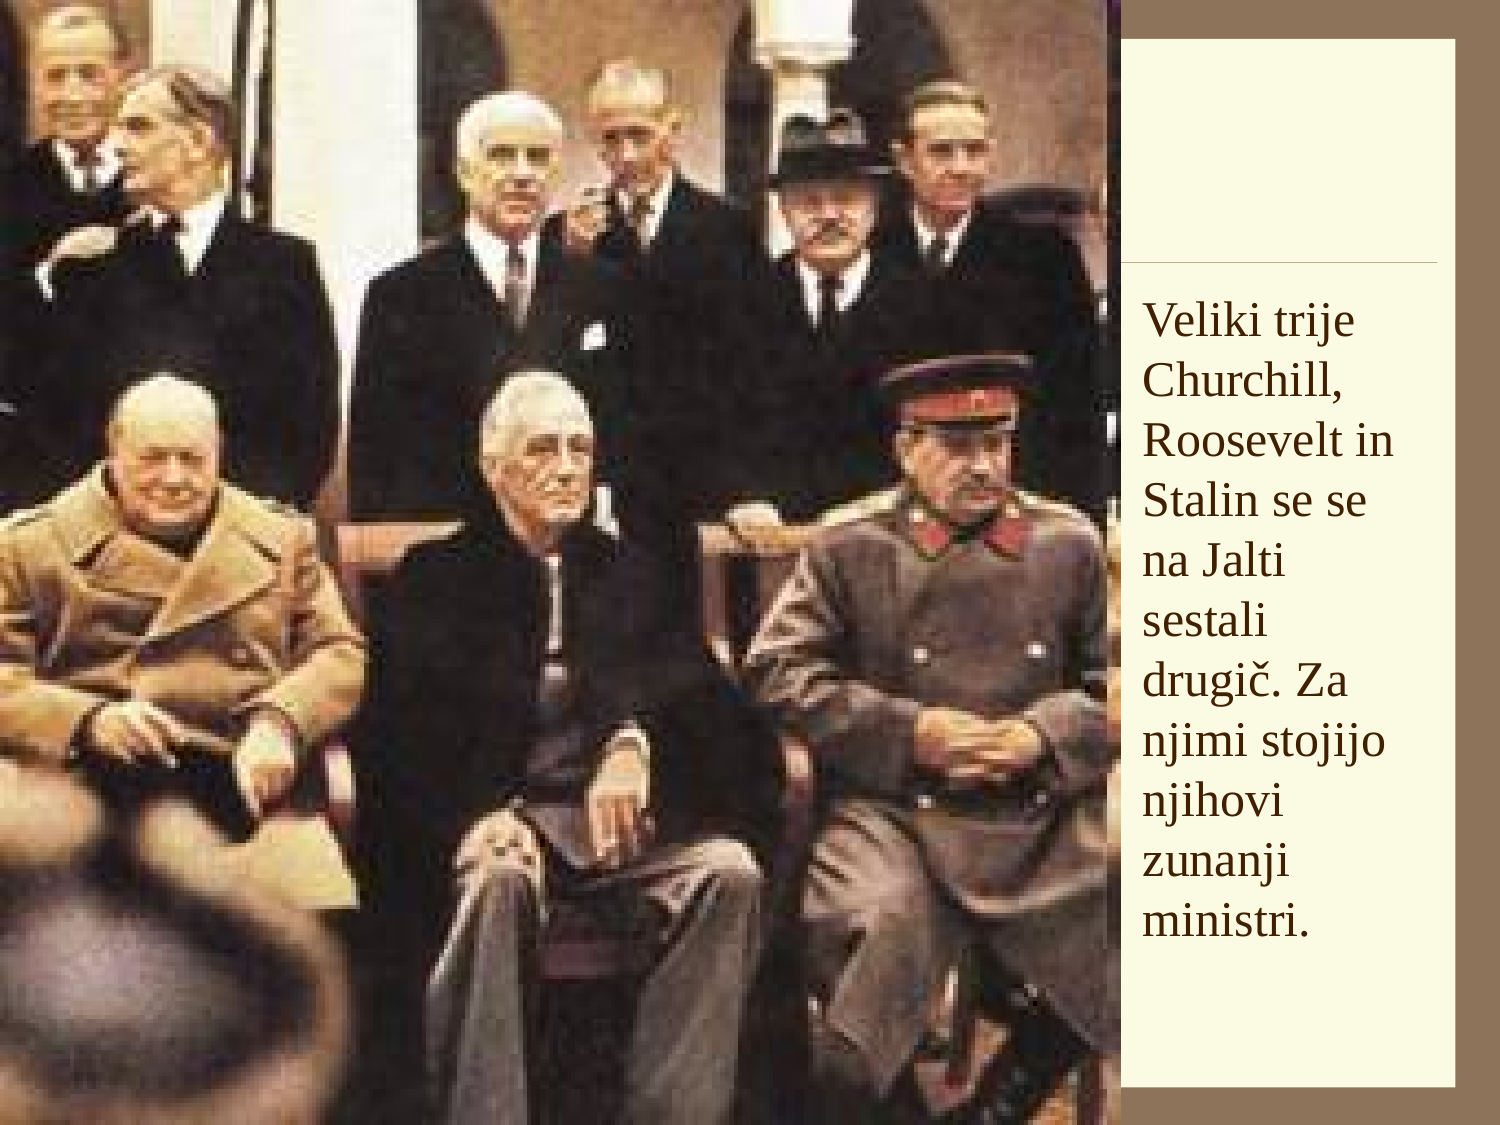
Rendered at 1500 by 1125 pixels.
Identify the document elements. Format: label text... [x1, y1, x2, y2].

text_box Veliki trije Churchill, Roosevelt in Stalin se se na Jalti sestali drugič. Za njimi stojijo njihovi zunanji ministri. [1128, 278, 1436, 954]
picture [0, 0, 1121, 1125]
